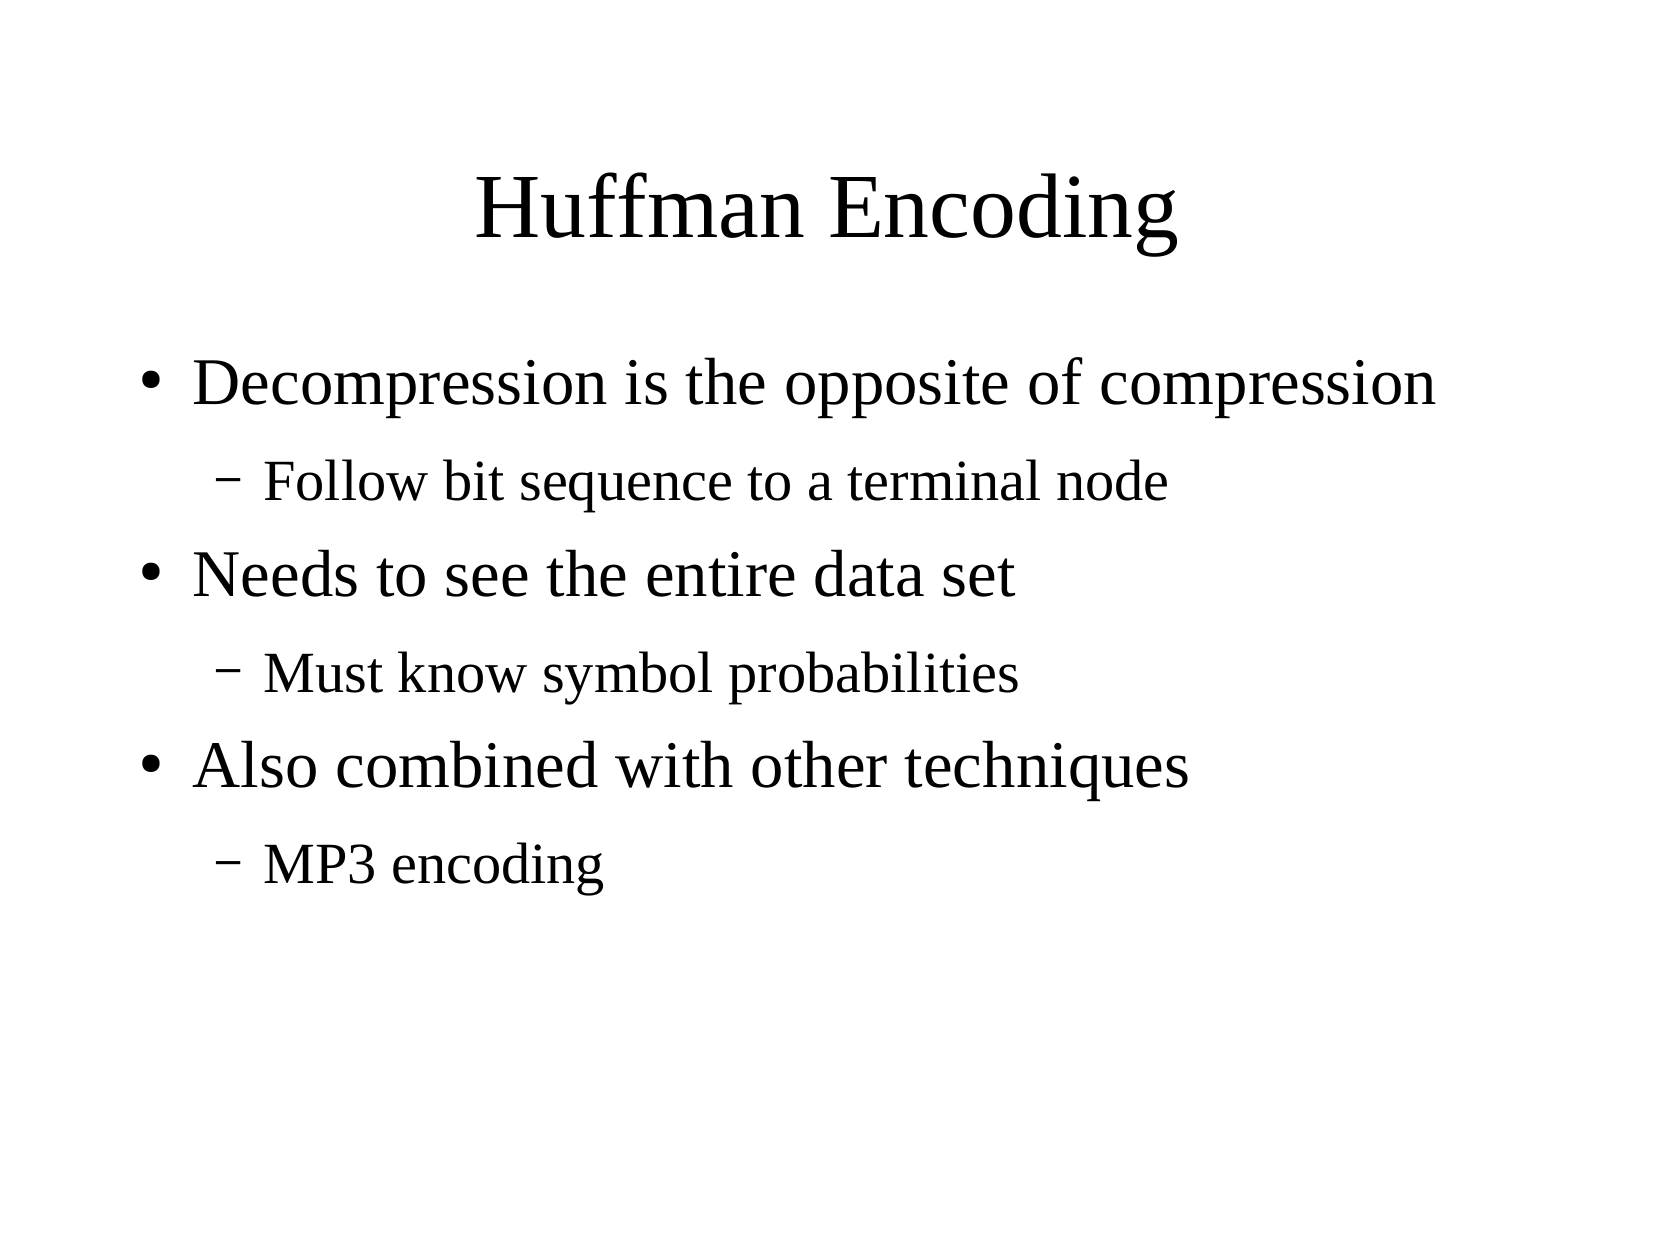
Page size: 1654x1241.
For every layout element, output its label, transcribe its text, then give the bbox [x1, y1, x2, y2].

list Decompression is the opposite of compression Follow bit sequence to a terminal node Needs to see the entire data set Must know symbol probabilities Also combined with other techniques MP3 encoding [121, 344, 1534, 1127]
title Huffman Encoding [121, 102, 1534, 311]
